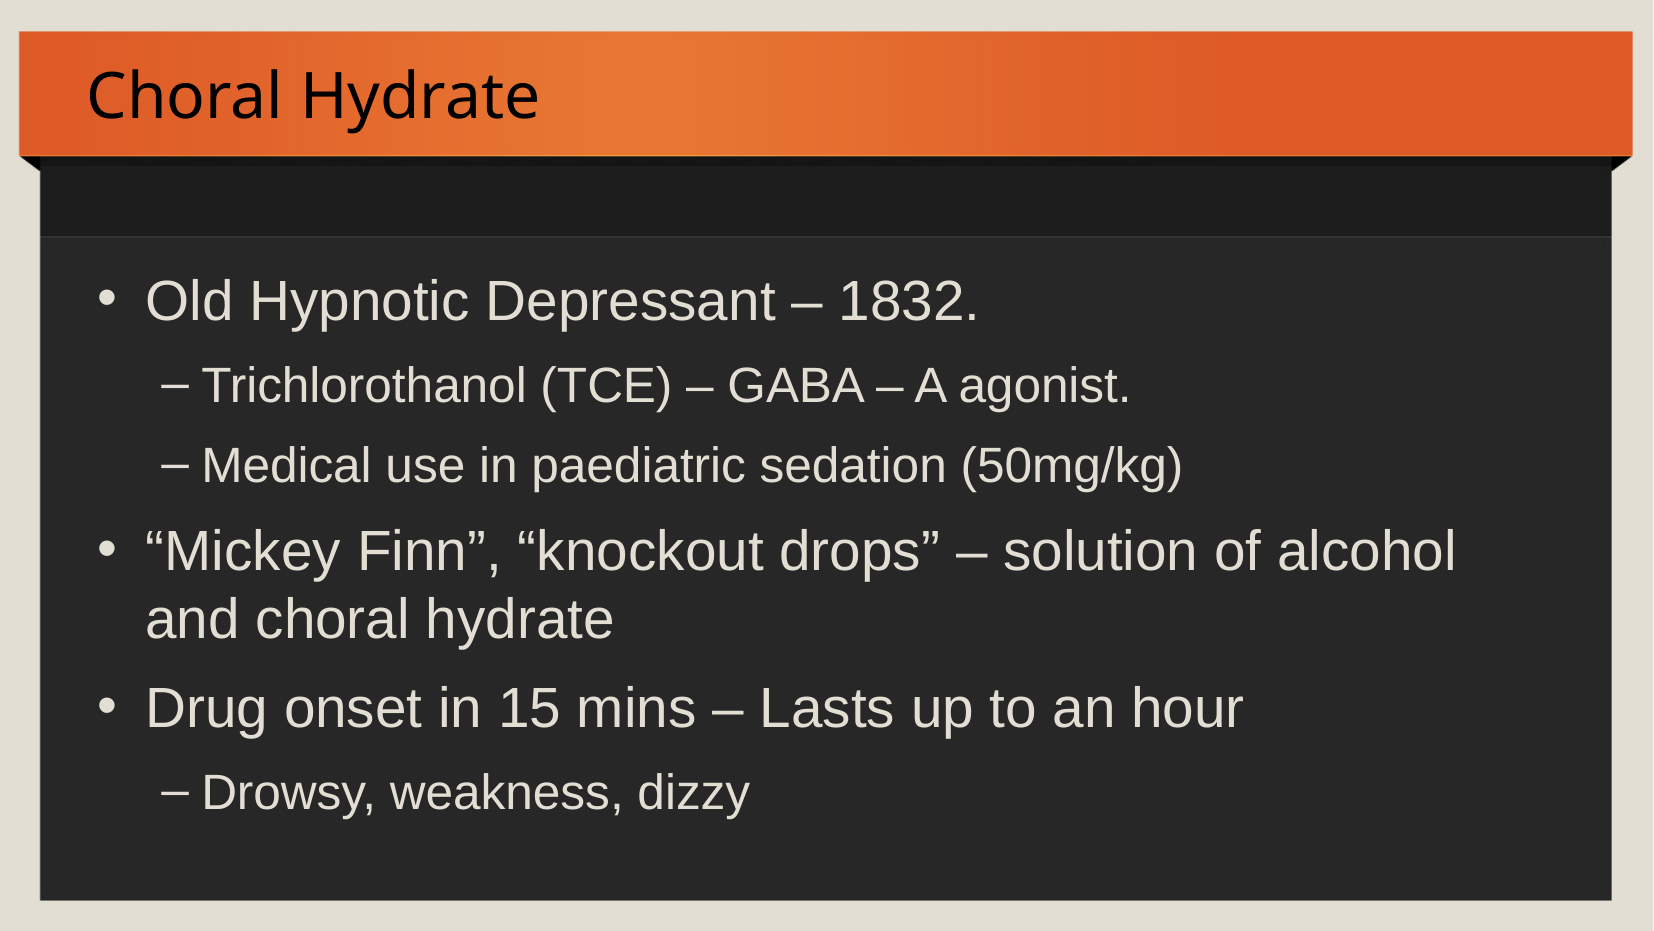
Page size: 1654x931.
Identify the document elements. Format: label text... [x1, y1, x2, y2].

list Old Hypnotic Depressant – 1832. Trichlorothanol (TCE) – GABA – A agonist. Medical use in paediatric sedation (50mg/kg) “Mickey Finn”, “knockout drops” – solution of alcohol and choral hydrate Drug onset in 15 mins – Lasts up to an hour Drowsy, weakness, dizzy [82, 255, 1571, 831]
picture [0, 0, 1654, 931]
title Choral Hydrate [71, 46, 1597, 140]
